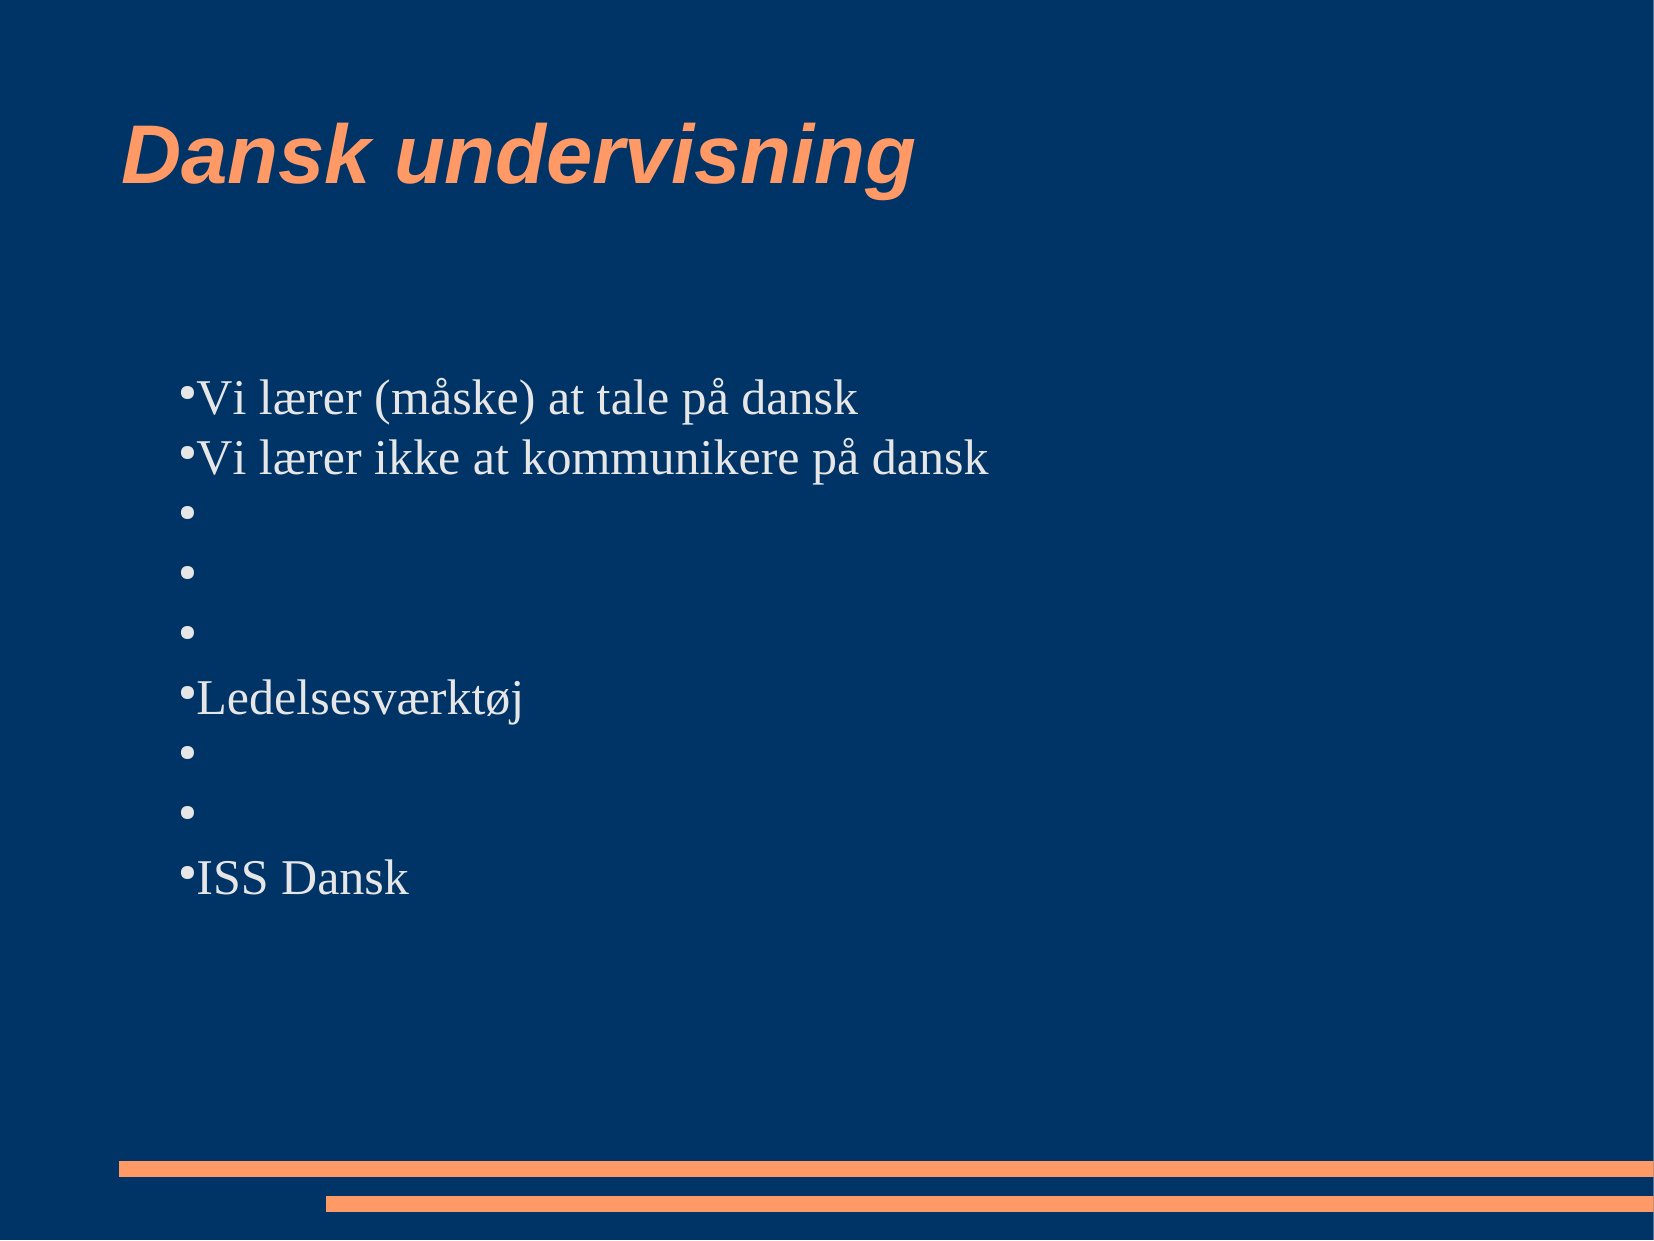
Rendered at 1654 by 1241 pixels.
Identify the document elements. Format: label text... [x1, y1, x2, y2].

title Dansk undervisning [121, 46, 1534, 254]
list Vi lærer (måske) at tale på dansk Vi lærer ikke at kommunikere på dansk Ledelsesværktøj ISS Dansk [178, 364, 1570, 1147]
